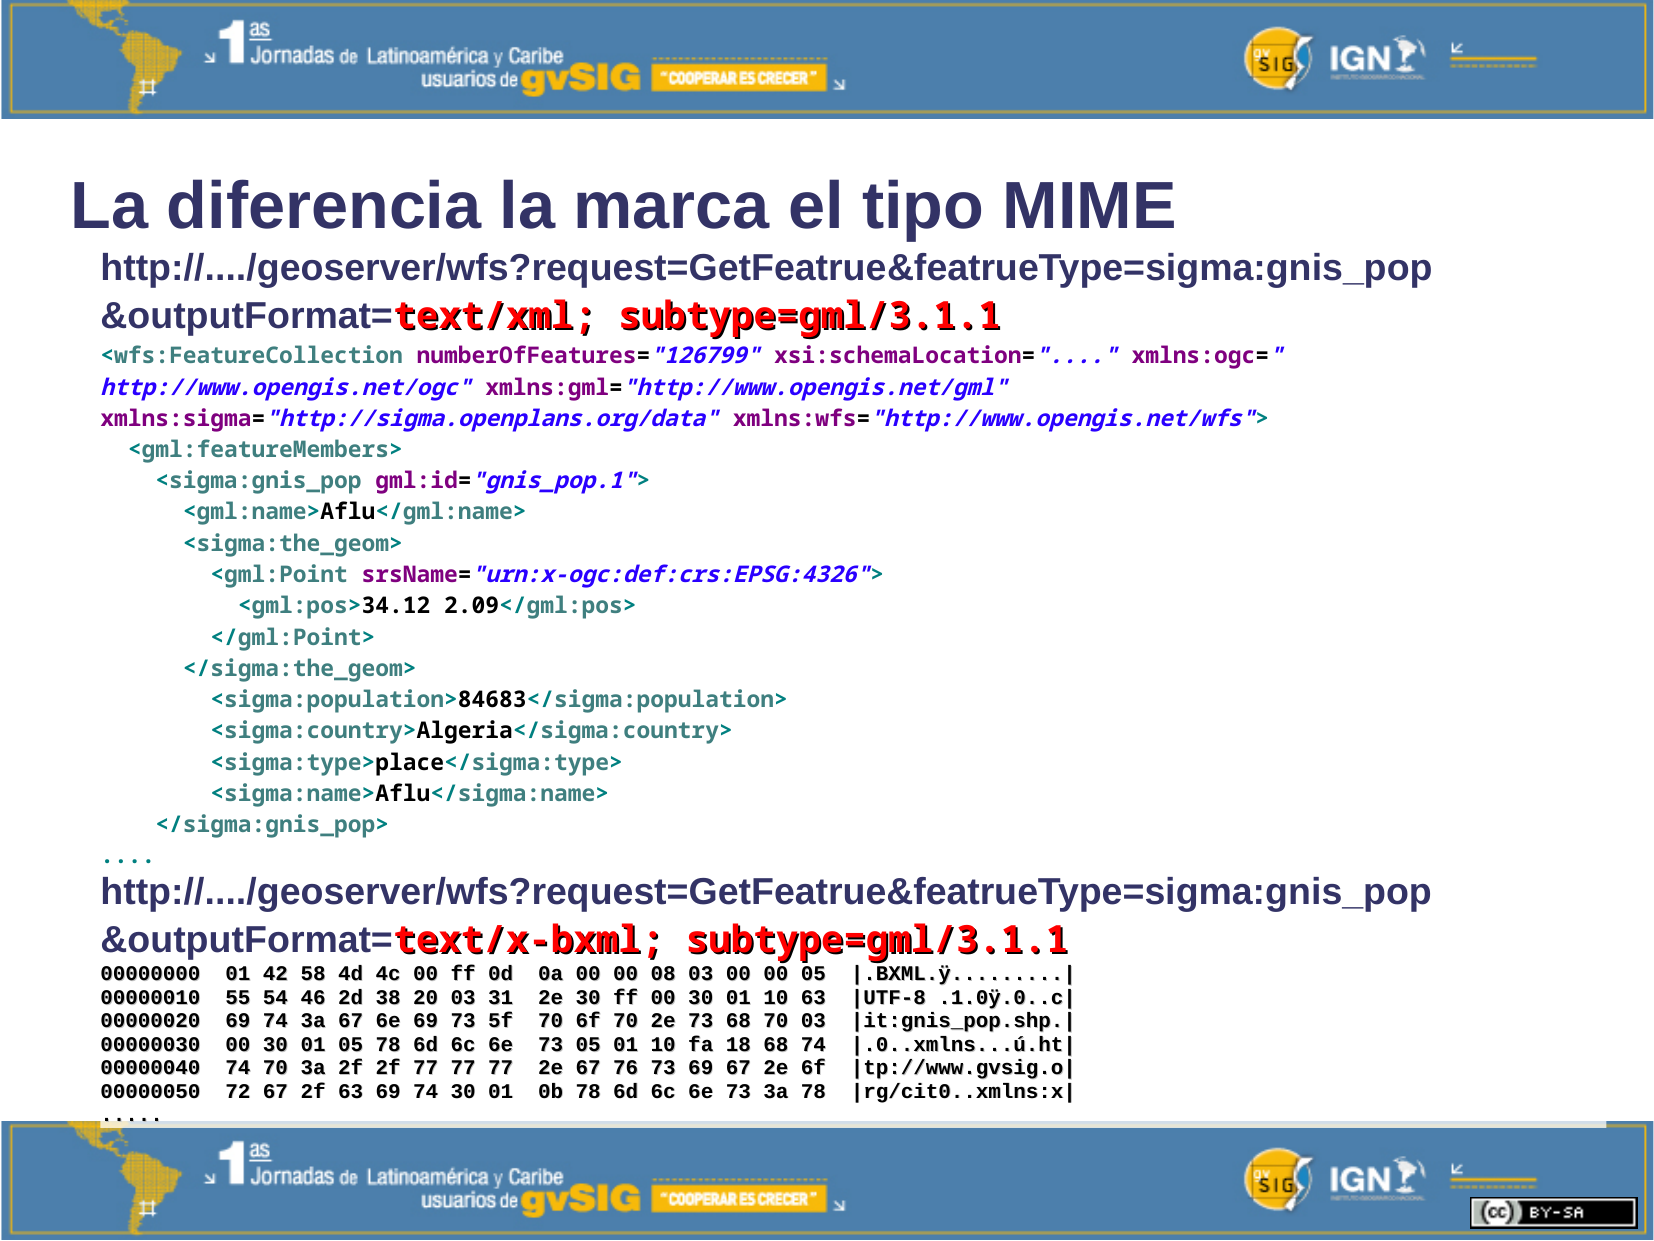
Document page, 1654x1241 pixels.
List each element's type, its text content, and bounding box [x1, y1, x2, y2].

picture [0, 1121, 1654, 1241]
picture [0, 0, 1654, 119]
text_box http://..../geoserver/wfs?request=GetFeatrue&featrueType=sigma:gnis_pop &outputFormat=text/xml; subtype=gml/3.1.1 <wfs:FeatureCollection numberOfFeatures="126799" xsi:schemaLocation="...." xmlns:ogc="http://www.opengis.net/ogc" xmlns:gml="http://www.opengis.net/gml" xmlns:sigma="http://sigma.openplans.org/data" xmlns:wfs="http://www.opengis.net/wfs"> <gml:featureMembers> <sigma:gnis_pop gml:id="gnis_pop.1"> <gml:name>Aflu</gml:name> <sigma:the_geom> <gml:Point srsName="urn:x-ogc:def:crs:EPSG:4326"> <gml:pos>34.12 2.09</gml:pos> </gml:Point> </sigma:the_geom> <sigma:population>84683</sigma:population> <sigma:country>Algeria</sigma:country> <sigma:type>place</sigma:type> <sigma:name>Aflu</sigma:name> </sigma:gnis_pop> .... http://..../geoserver/wfs?request=GetFeatrue&featrueType=sigma:gnis_pop &outputFormat=text/x-bxml; subtype=gml/3.1.1 00000000 01 42 58 4d 4c 00 ff 0d 0a 00 00 08 03 00 00 05 |.BXML.ÿ.........| 00000010 55 54 46 2d 38 20 03 31 2e 30 ff 00 30 01 10 63 |UTF-8 .1.0ÿ.0..c| 00000020 69 74 3a 67 6e 69 73 5f 70 6f 70 2e 73 68 70 03 |it:gnis_pop.shp.| 00000030 00 30 01 05 78 6d 6c 6e 73 05 01 10 fa 18 68 74 |.0..xmlns...ú.ht| 00000040 74 70 3a 2f 2f 77 77 77 2e 67 76 73 69 67 2e 6f |tp://www.gvsig.o| 00000050 72 67 2f 63 69 74 30 01 0b 78 6d 6c 6e 73 3a 78 |rg/cit0..xmlns:x| ..... [100, 277, 1607, 1097]
text_box La diferencia la marca el tipo MIME [70, 147, 1459, 296]
